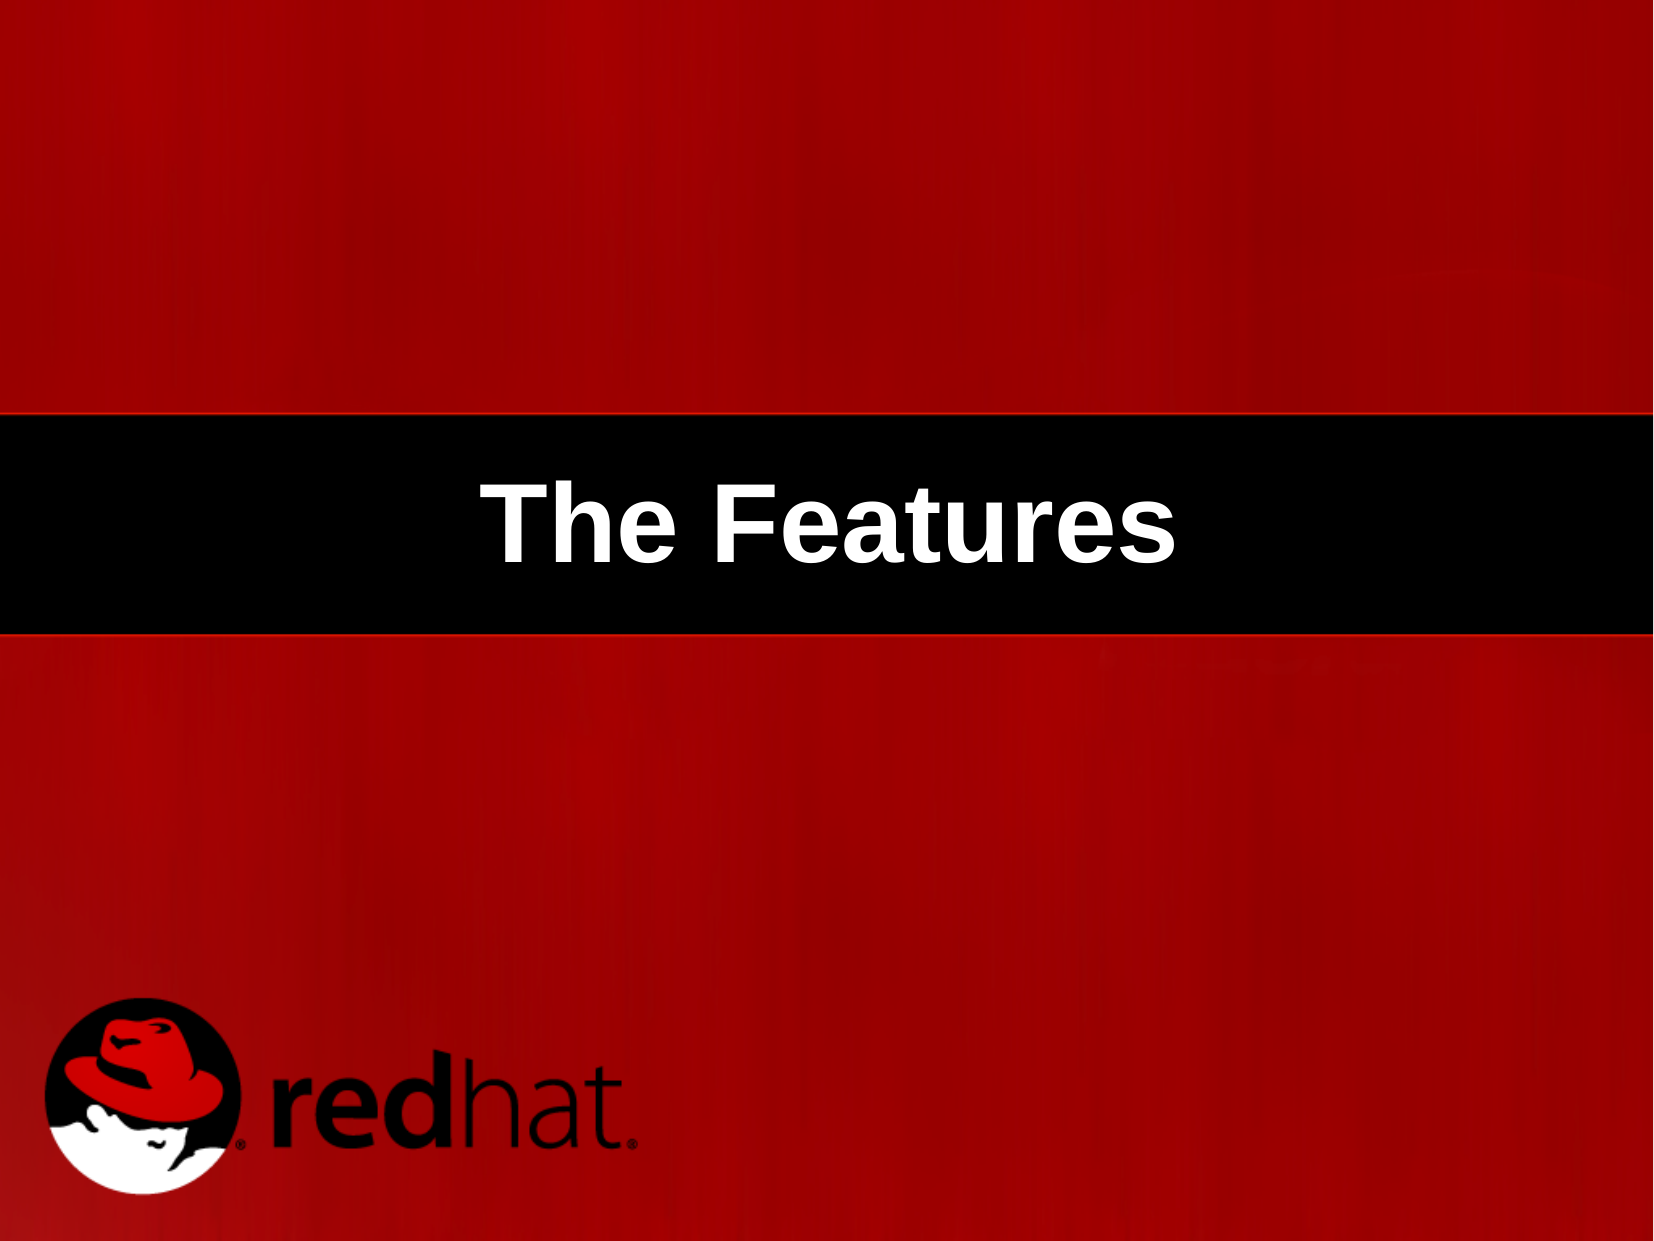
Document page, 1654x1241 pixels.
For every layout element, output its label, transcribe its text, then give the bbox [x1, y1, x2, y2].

picture [0, 0, 1654, 1241]
title The Features [123, 419, 1536, 627]
